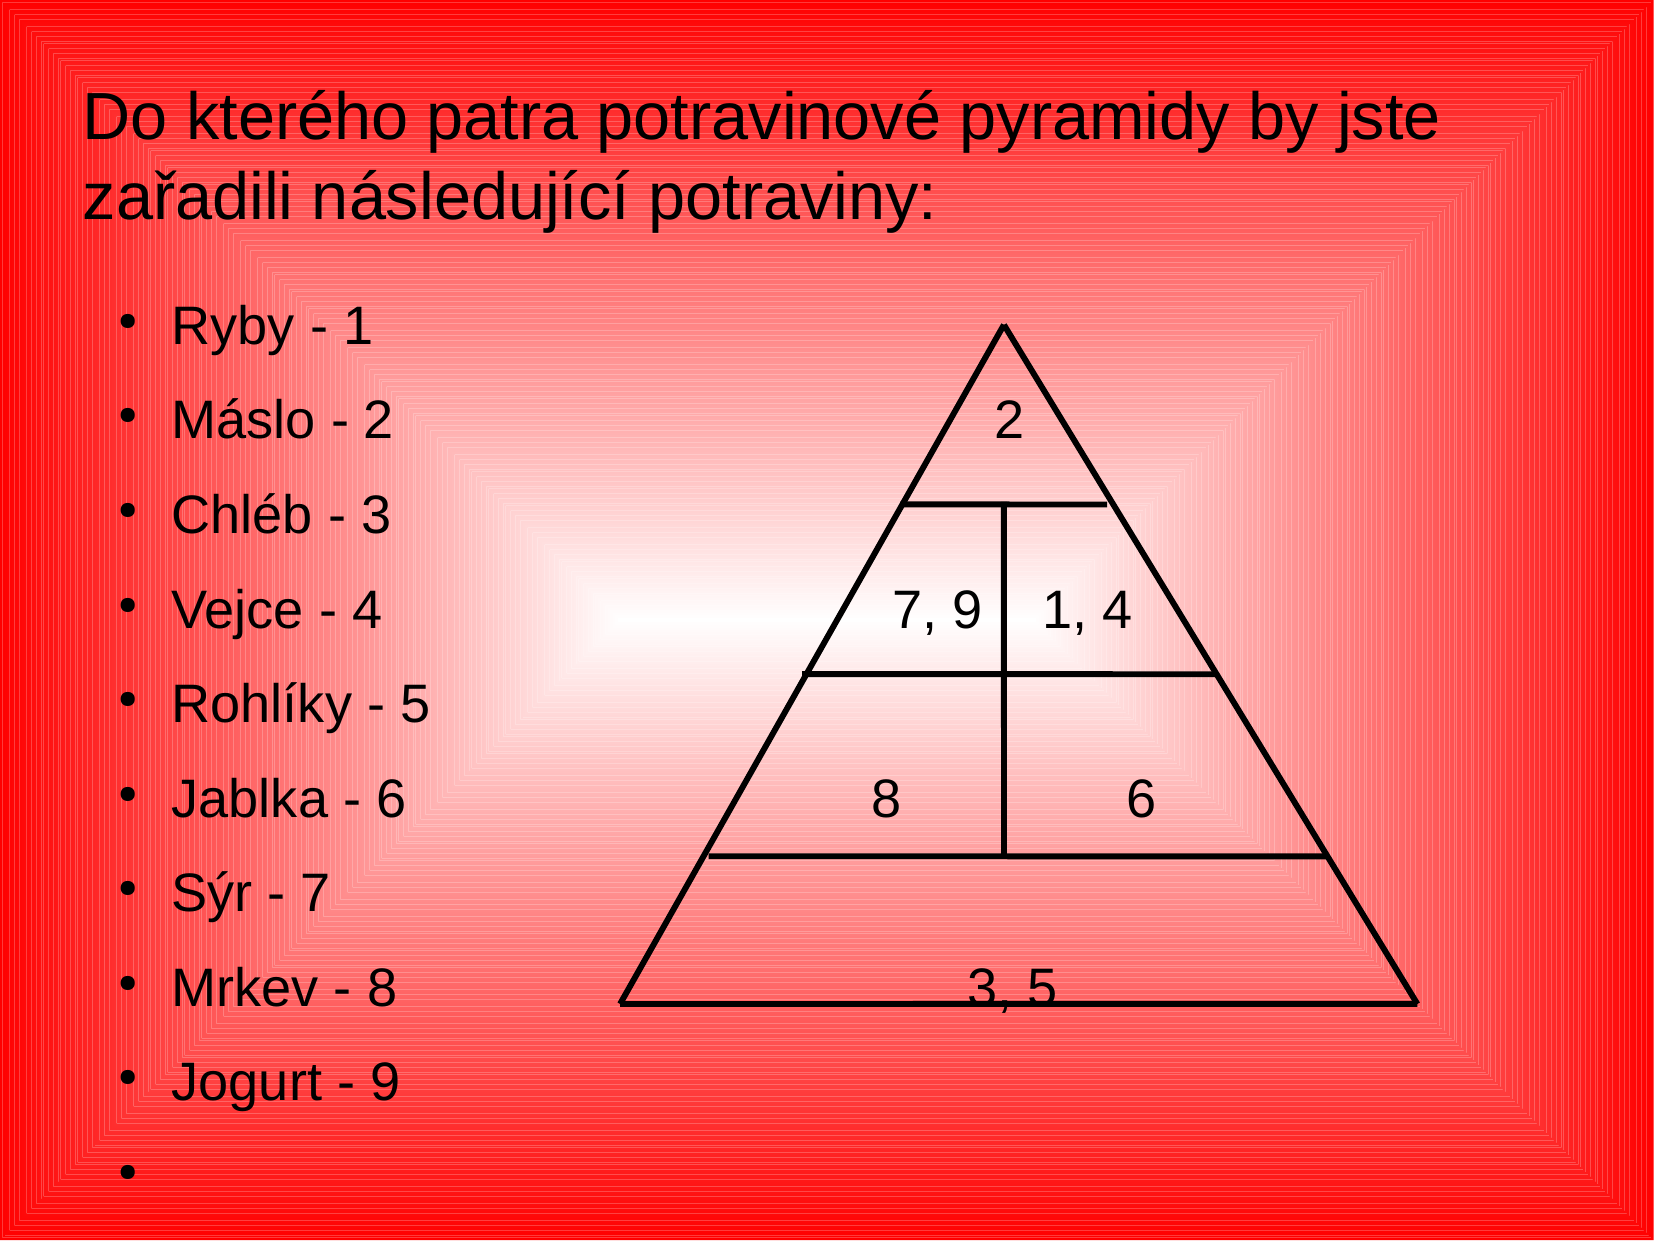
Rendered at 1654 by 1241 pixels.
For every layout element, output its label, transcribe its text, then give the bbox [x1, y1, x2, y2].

list Ryby - 1 Máslo - 2 2 Chléb - 3 Vejce - 4 7, 9 1, 4 Rohlíky - 5 Jablka - 6 8 6 Sýr - 7 Mrkev - 8 3, 5 Jogurt - 9 [82, 290, 1571, 1161]
title Do kterého patra potravinové pyramidy by jste zařadili následující potraviny: [82, 49, 1571, 257]
